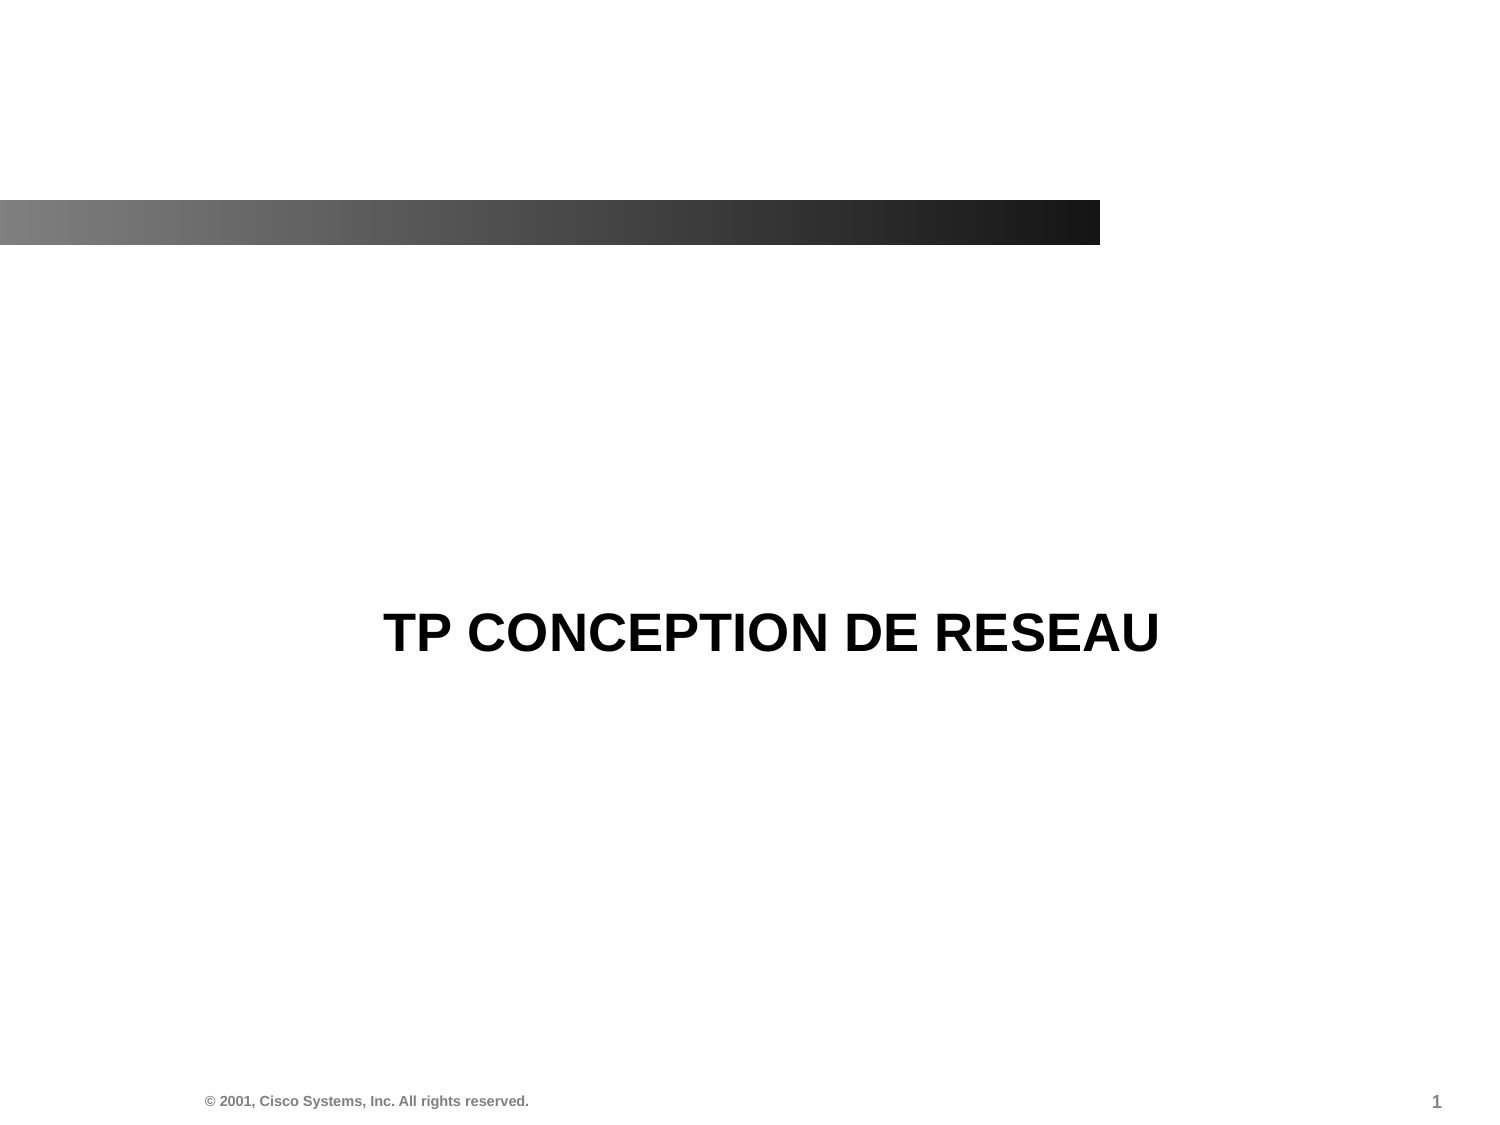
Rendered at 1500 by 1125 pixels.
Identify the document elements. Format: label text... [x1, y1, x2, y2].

list TP CONCEPTION DE RESEAU [74, 595, 1424, 671]
